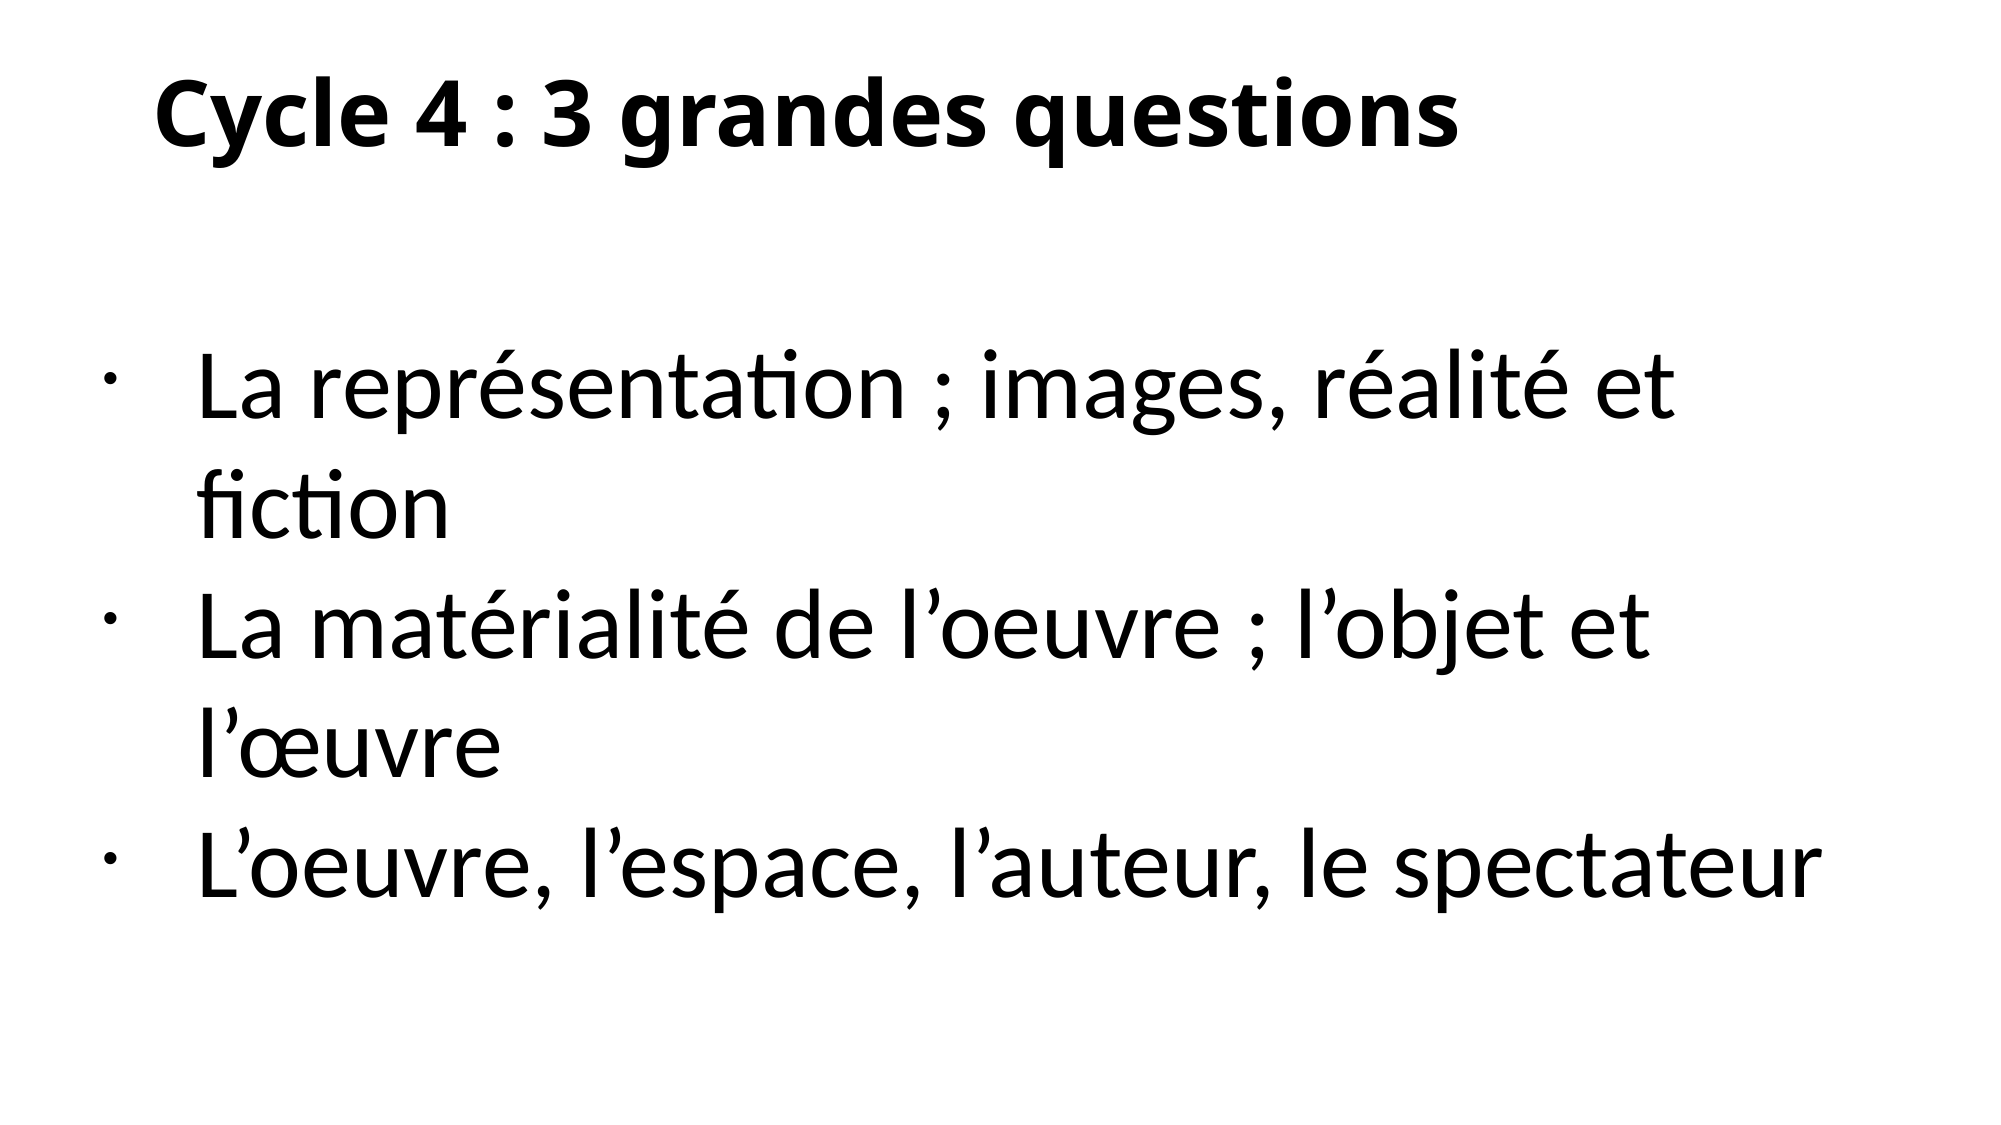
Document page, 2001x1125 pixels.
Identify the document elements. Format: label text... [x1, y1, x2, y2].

title Cycle 4 : 3 grandes questions [137, 59, 1863, 278]
text_box La représentation ; images, réalité et fiction La matérialité de l’oeuvre ; l’objet et l’œuvre L’oeuvre, l’espace, l’auteur, le spectateur [87, 310, 1925, 926]
